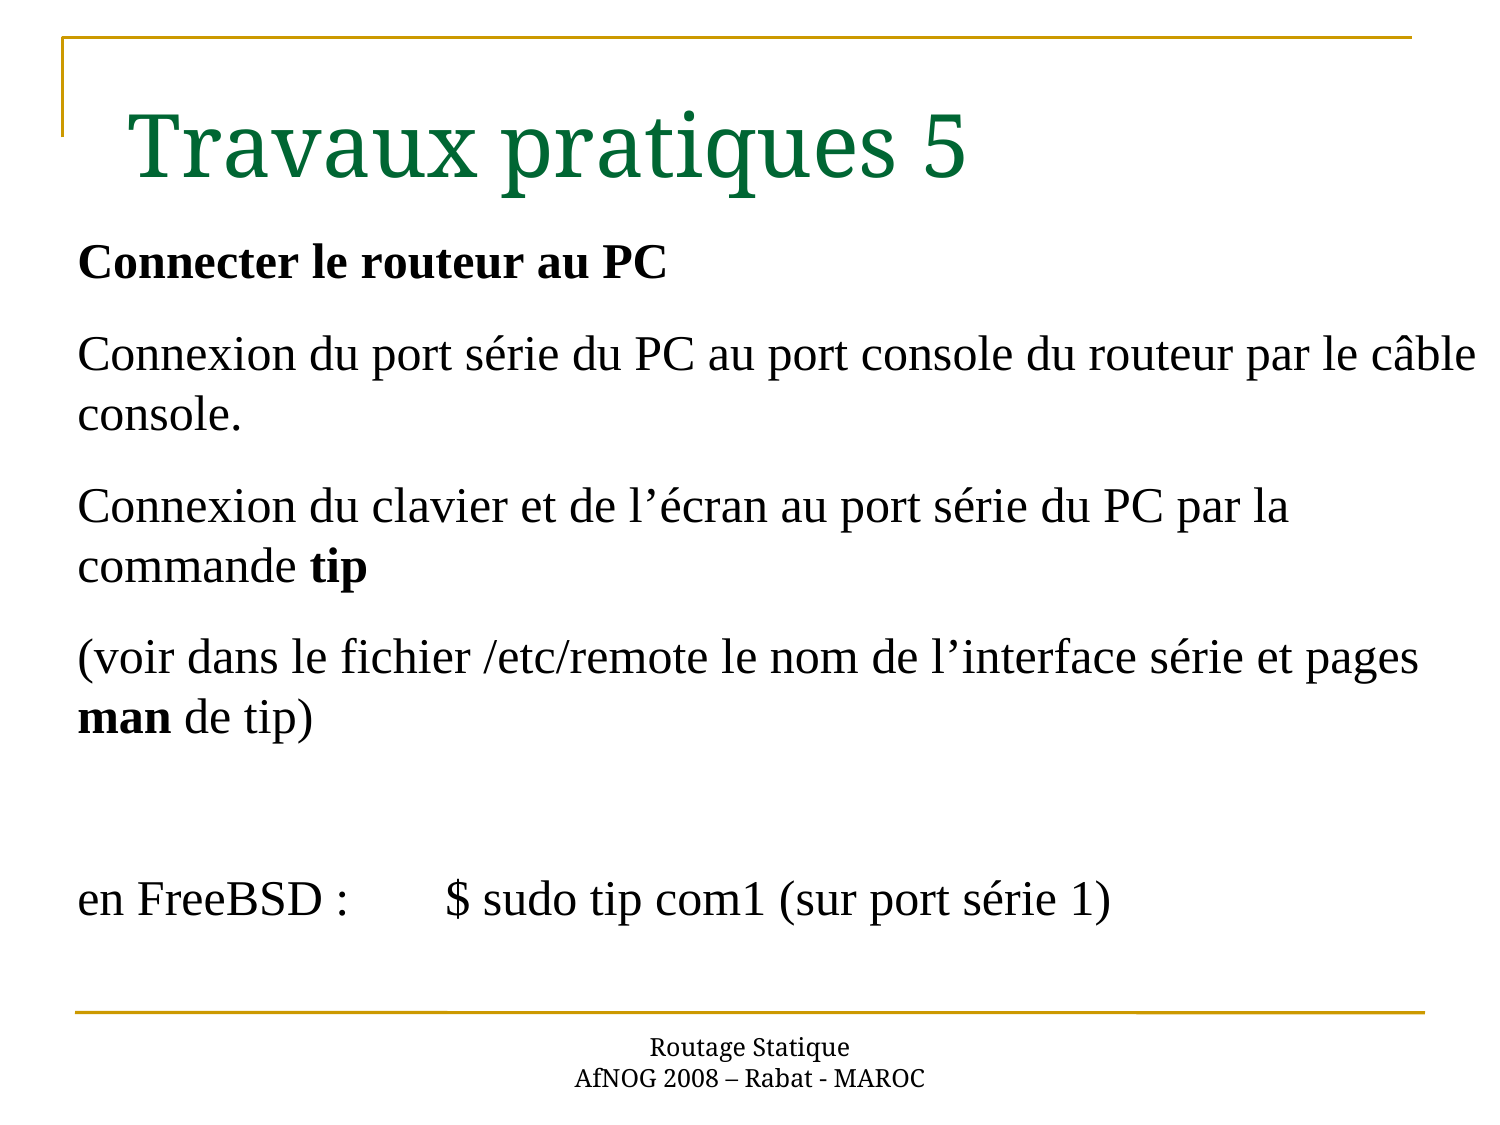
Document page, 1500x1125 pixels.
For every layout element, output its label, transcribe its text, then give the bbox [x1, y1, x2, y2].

text_box Connecter le routeur au PC Connexion du port série du PC au port console du routeur par le câble console. Connexion du clavier et de l’écran au port série du PC par la commande tip (voir dans le fichier /etc/remote le nom de l’interface série et pages man de tip)‏ en FreeBSD : $ sudo tip com1 (sur port série 1) [62, 224, 1500, 934]
title Travaux pratiques 5 [112, 49, 1388, 224]
